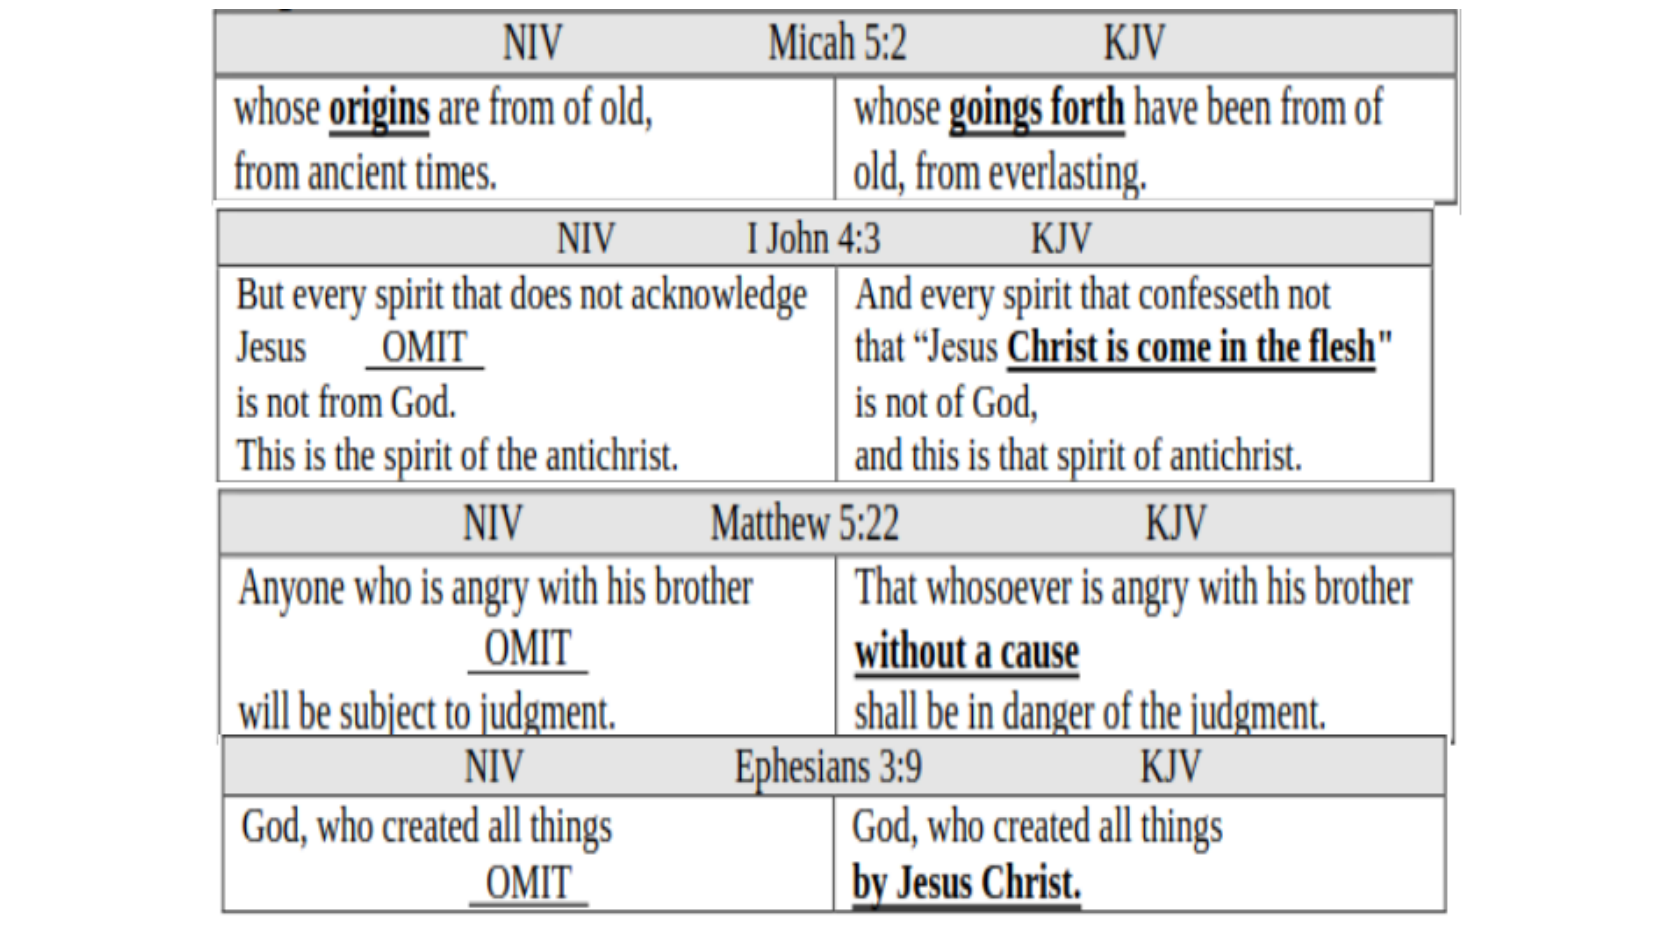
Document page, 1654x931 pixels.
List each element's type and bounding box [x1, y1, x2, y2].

picture [210, 9, 1467, 921]
